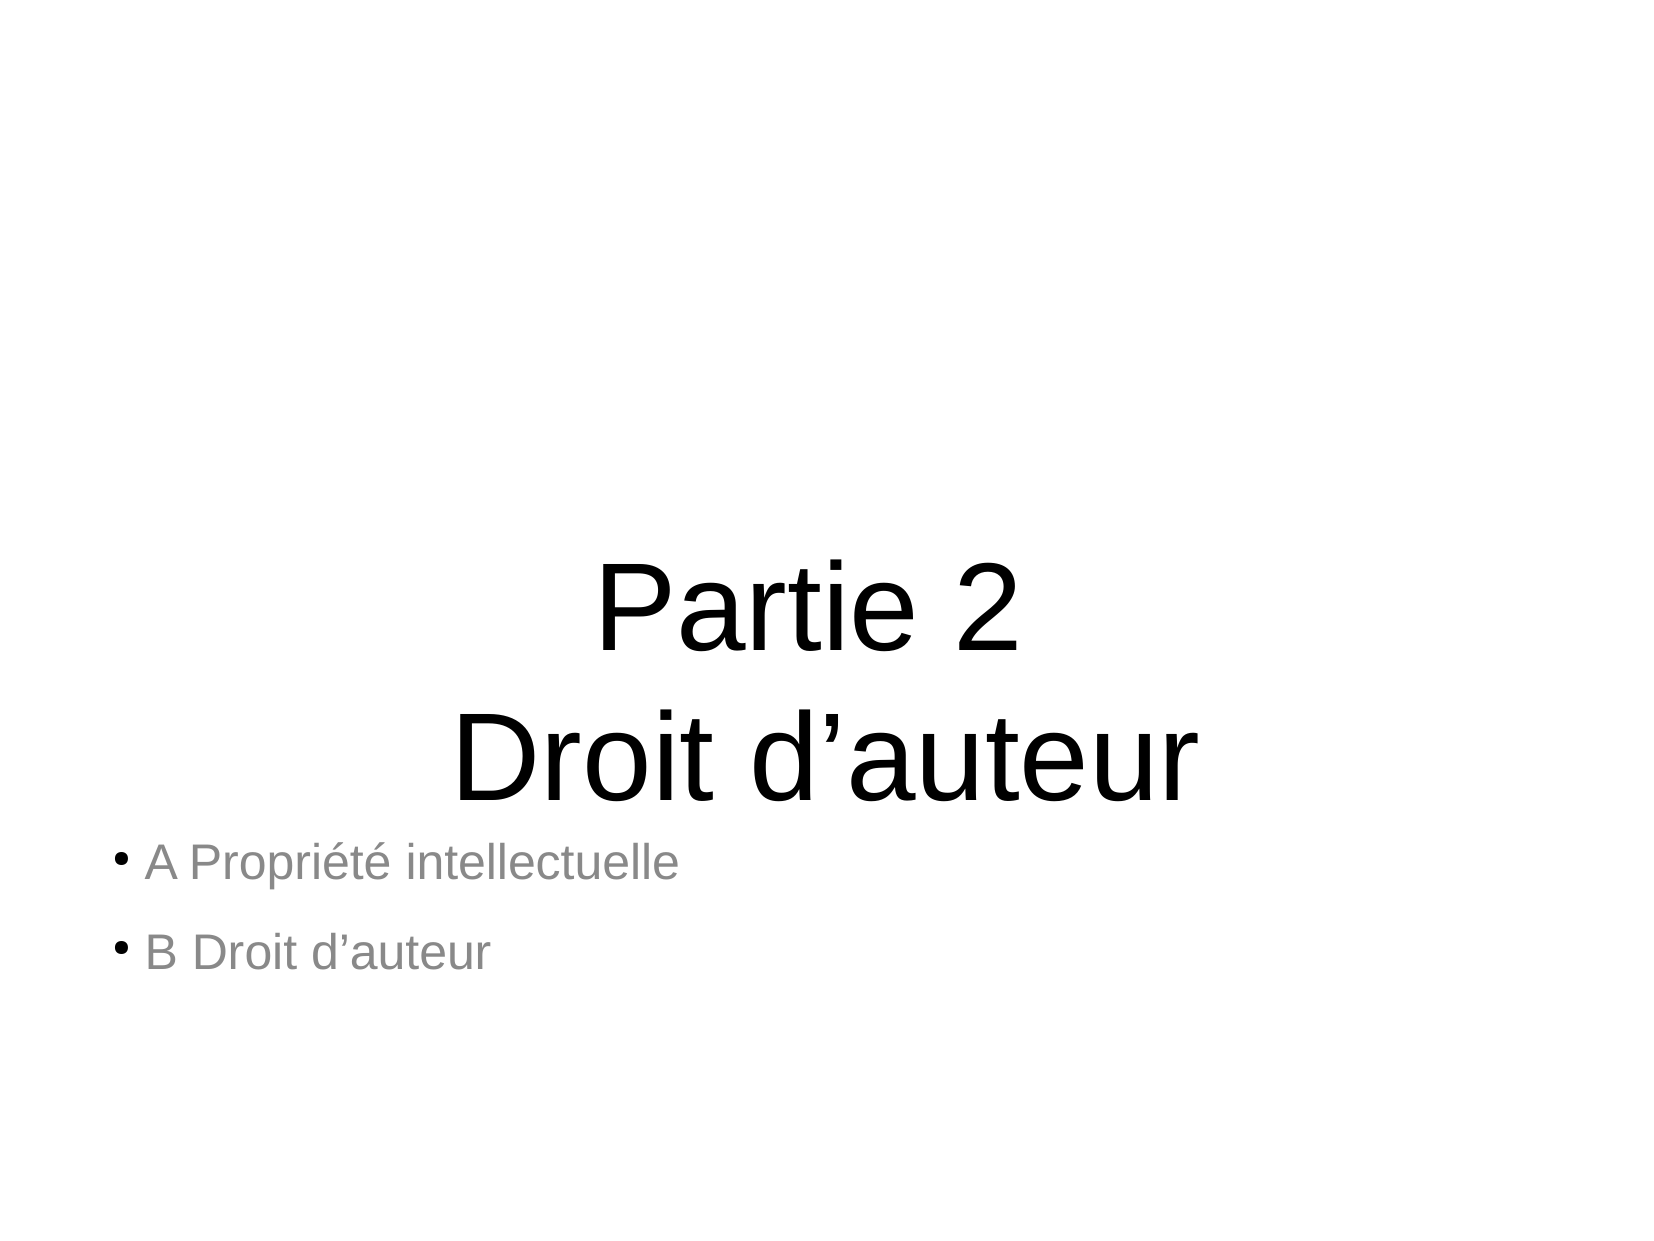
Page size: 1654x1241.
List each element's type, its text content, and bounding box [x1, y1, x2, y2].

title Partie 2 Droit d’auteur [112, 309, 1540, 826]
list A Propriété intellectuelle B Droit d’auteur [112, 829, 1540, 1102]
